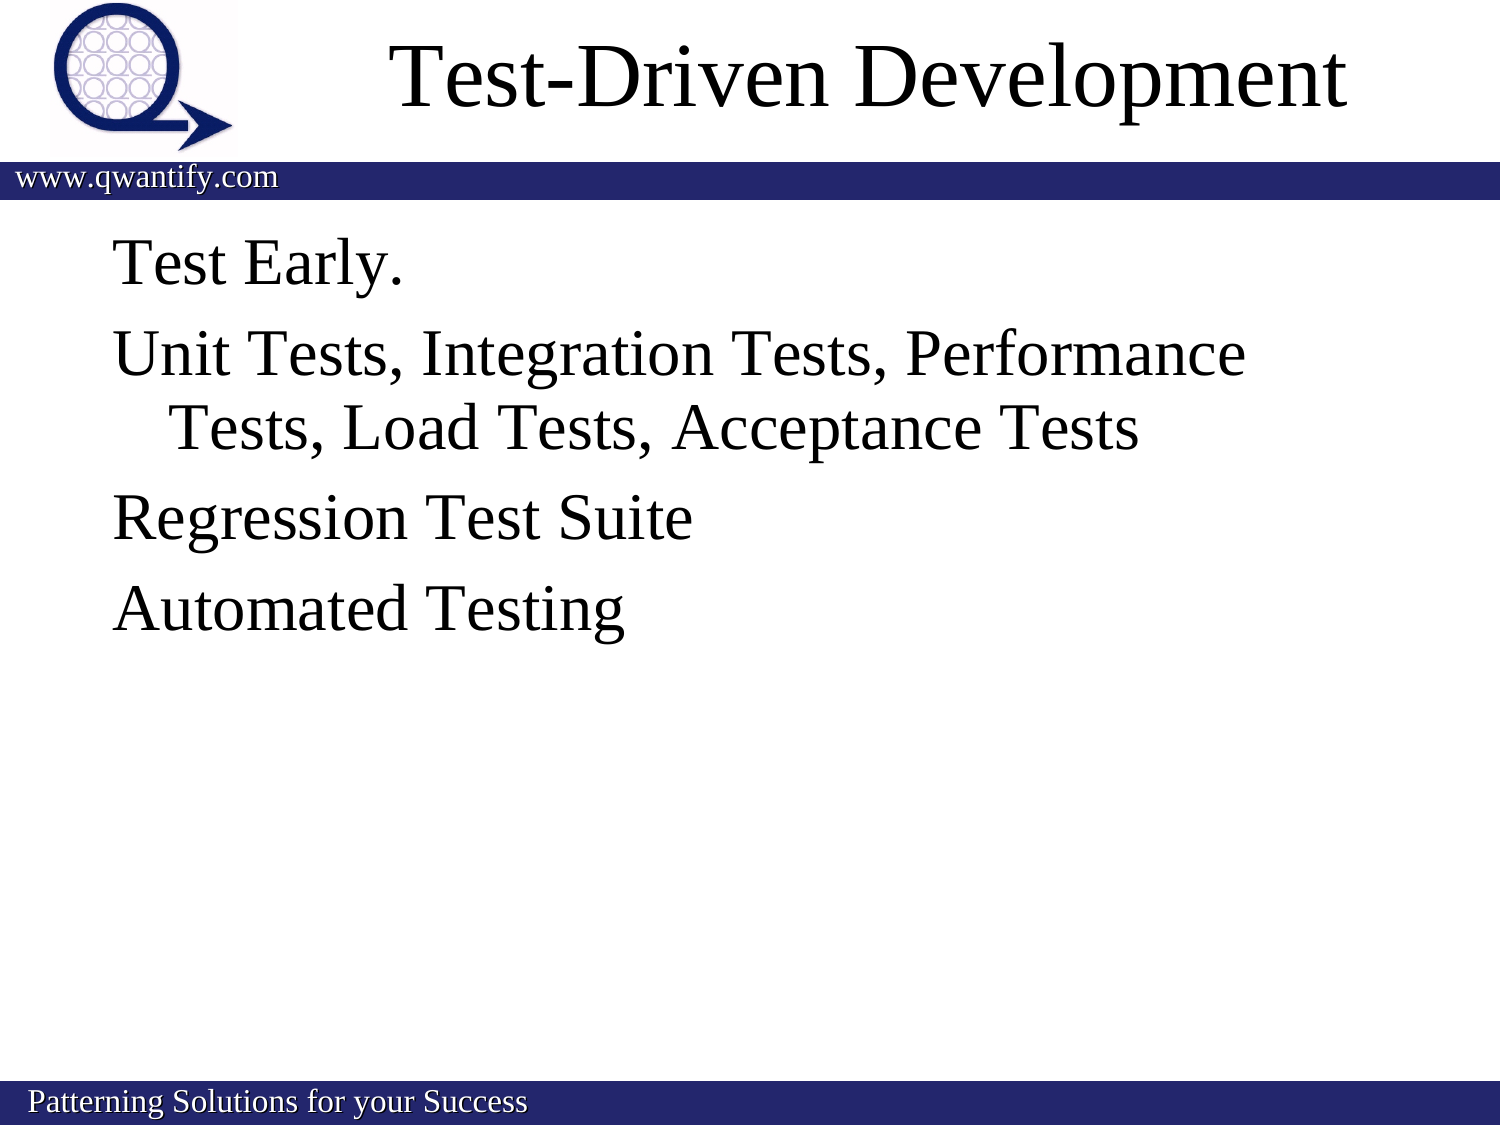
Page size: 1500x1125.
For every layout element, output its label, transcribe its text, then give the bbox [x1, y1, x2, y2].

list Test Early. Unit Tests, Integration Tests, Performance Tests, Load Tests, Acceptance Tests Regression Test Suite Automated Testing [112, 224, 1388, 1076]
picture [0, 162, 1500, 200]
picture [0, 1081, 1500, 1125]
title Test-Driven Development [287, 0, 1450, 193]
picture [50, 0, 238, 157]
